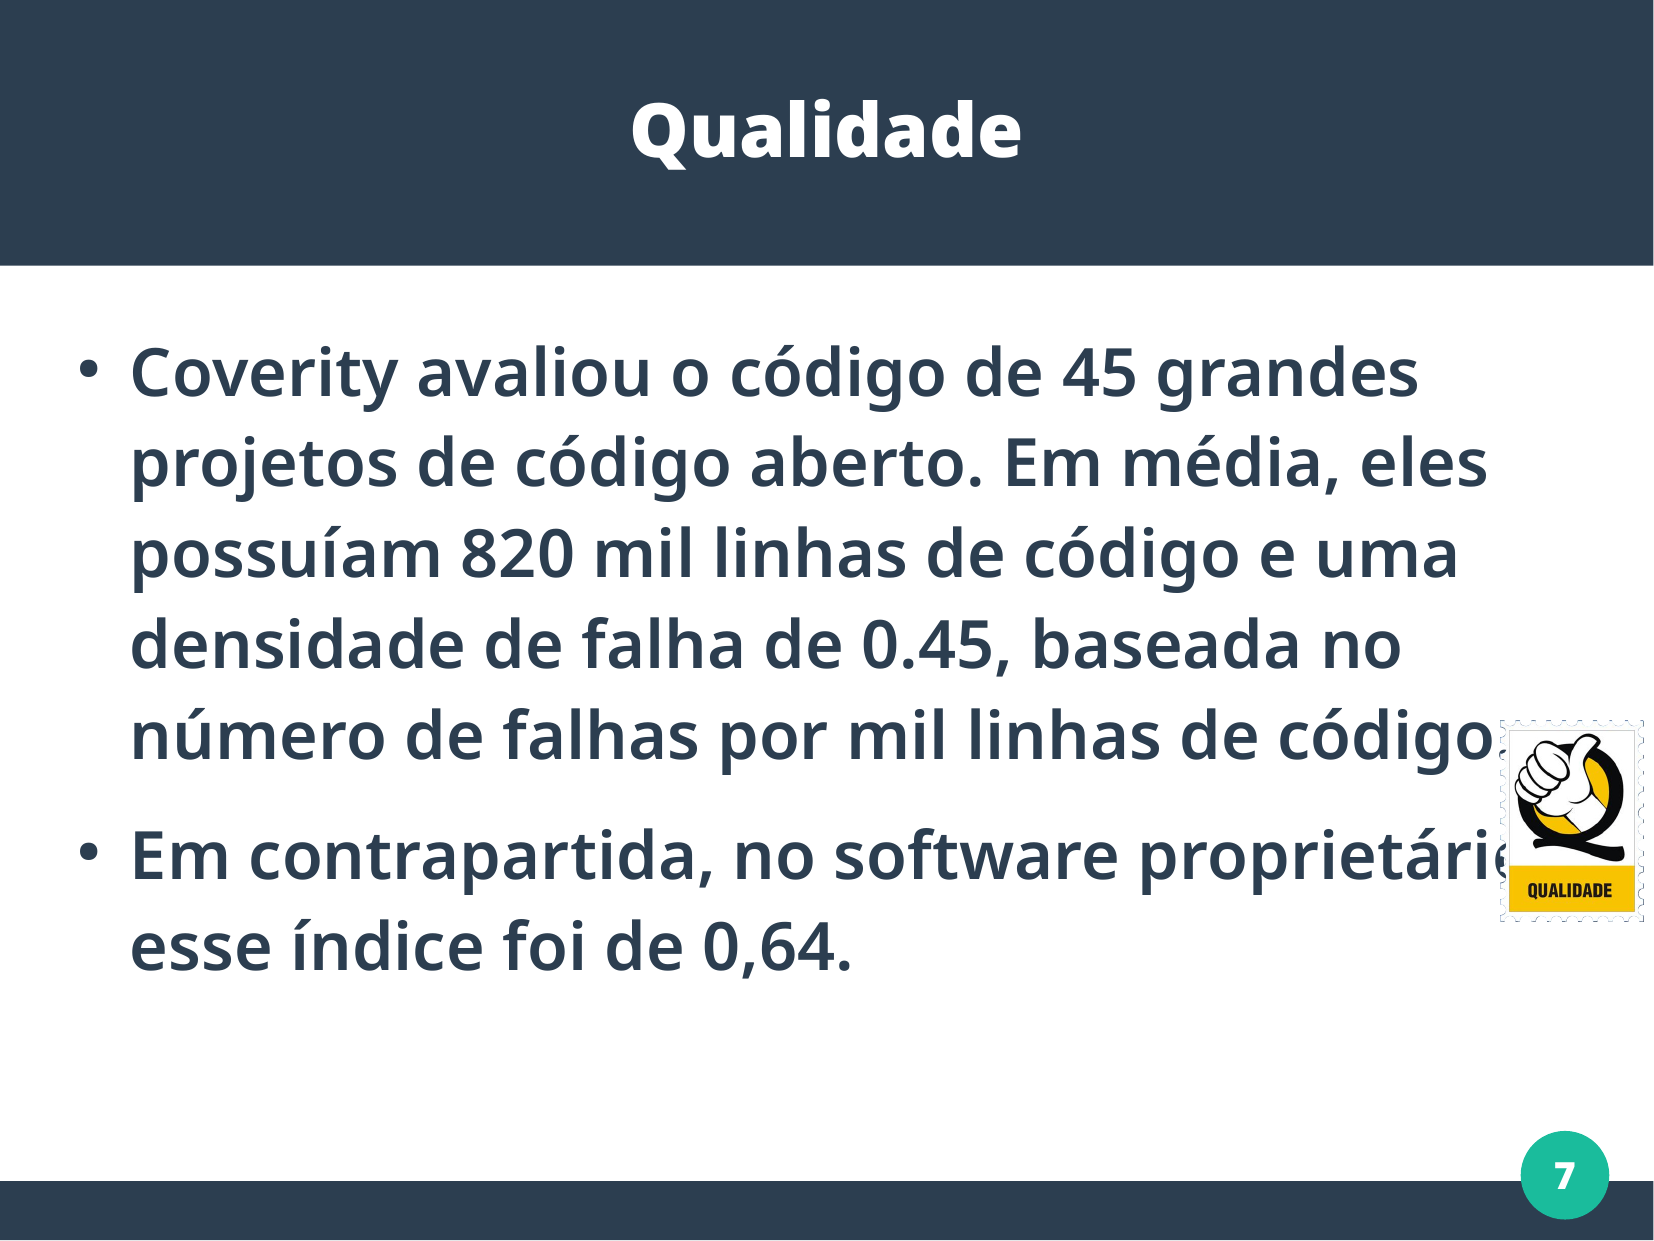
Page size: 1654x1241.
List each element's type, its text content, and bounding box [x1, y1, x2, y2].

list Coverity avaliou o código de 45 grandes projetos de código aberto. Em média, eles possuíam 820 mil linhas de código e uma densidade de falha de 0.45, baseada no número de falhas por mil linhas de código. Em contrapartida, no software proprietário, esse índice foi de 0,64. [59, 324, 1595, 1152]
picture [1500, 720, 1644, 922]
title Qualidade [59, 49, 1595, 207]
